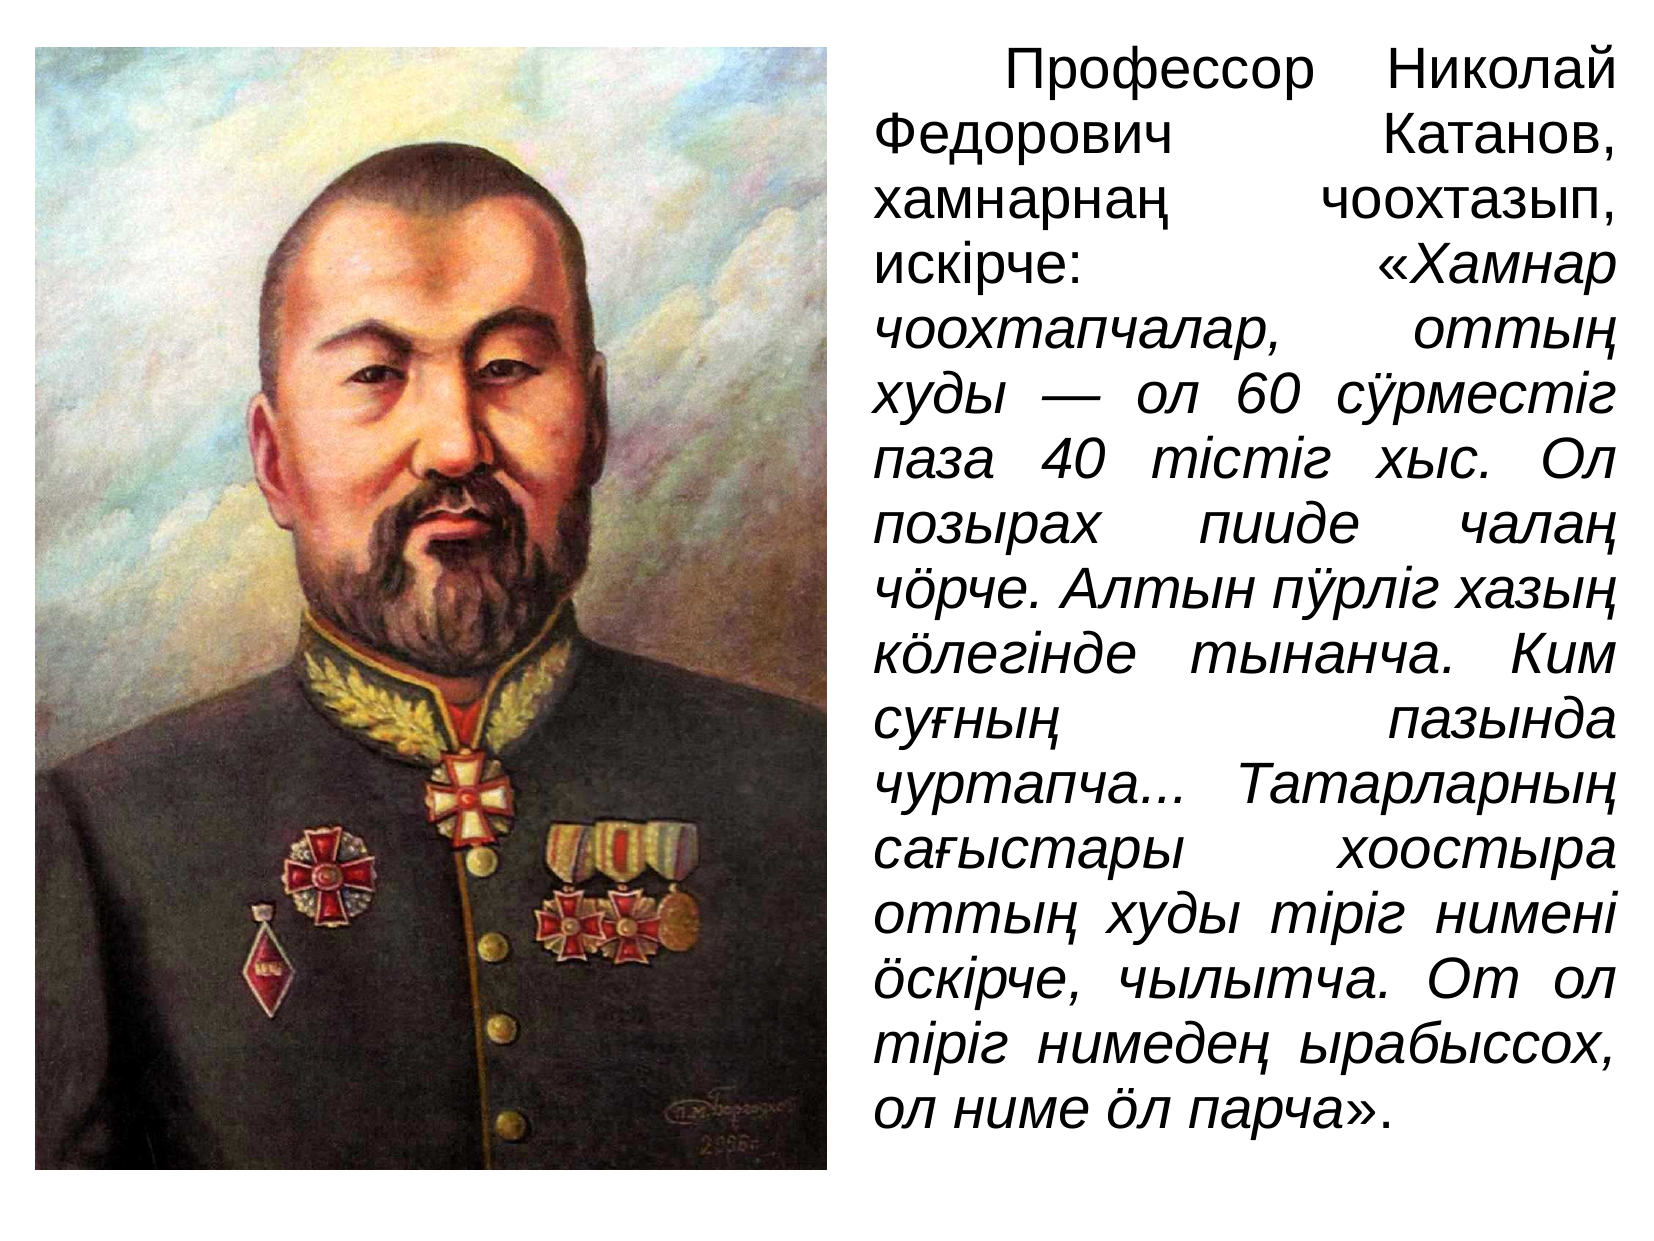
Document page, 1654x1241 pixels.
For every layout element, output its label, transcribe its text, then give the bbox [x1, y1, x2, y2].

list Профессор Николай Федорович Катанов, хамнарнаң чоохтазып, искірче: «Хамнар чоохтапчалар, оттың худы — ол 60 сӱрместіг паза 40 тістіг хыс. Ол позырах пииде чалаң чӧрче. Алтын пӱрліг хазың кӧлегінде тынанча. Ким суғның пазында чуртапча... Татарларның сағыстары хоостыра оттың худы тіріг нимені ӧскірче, чылытча. От ол тіріг нимедең ырабыссох, ол ниме ӧл парча». [874, 35, 1619, 1241]
picture [35, 47, 827, 1170]
